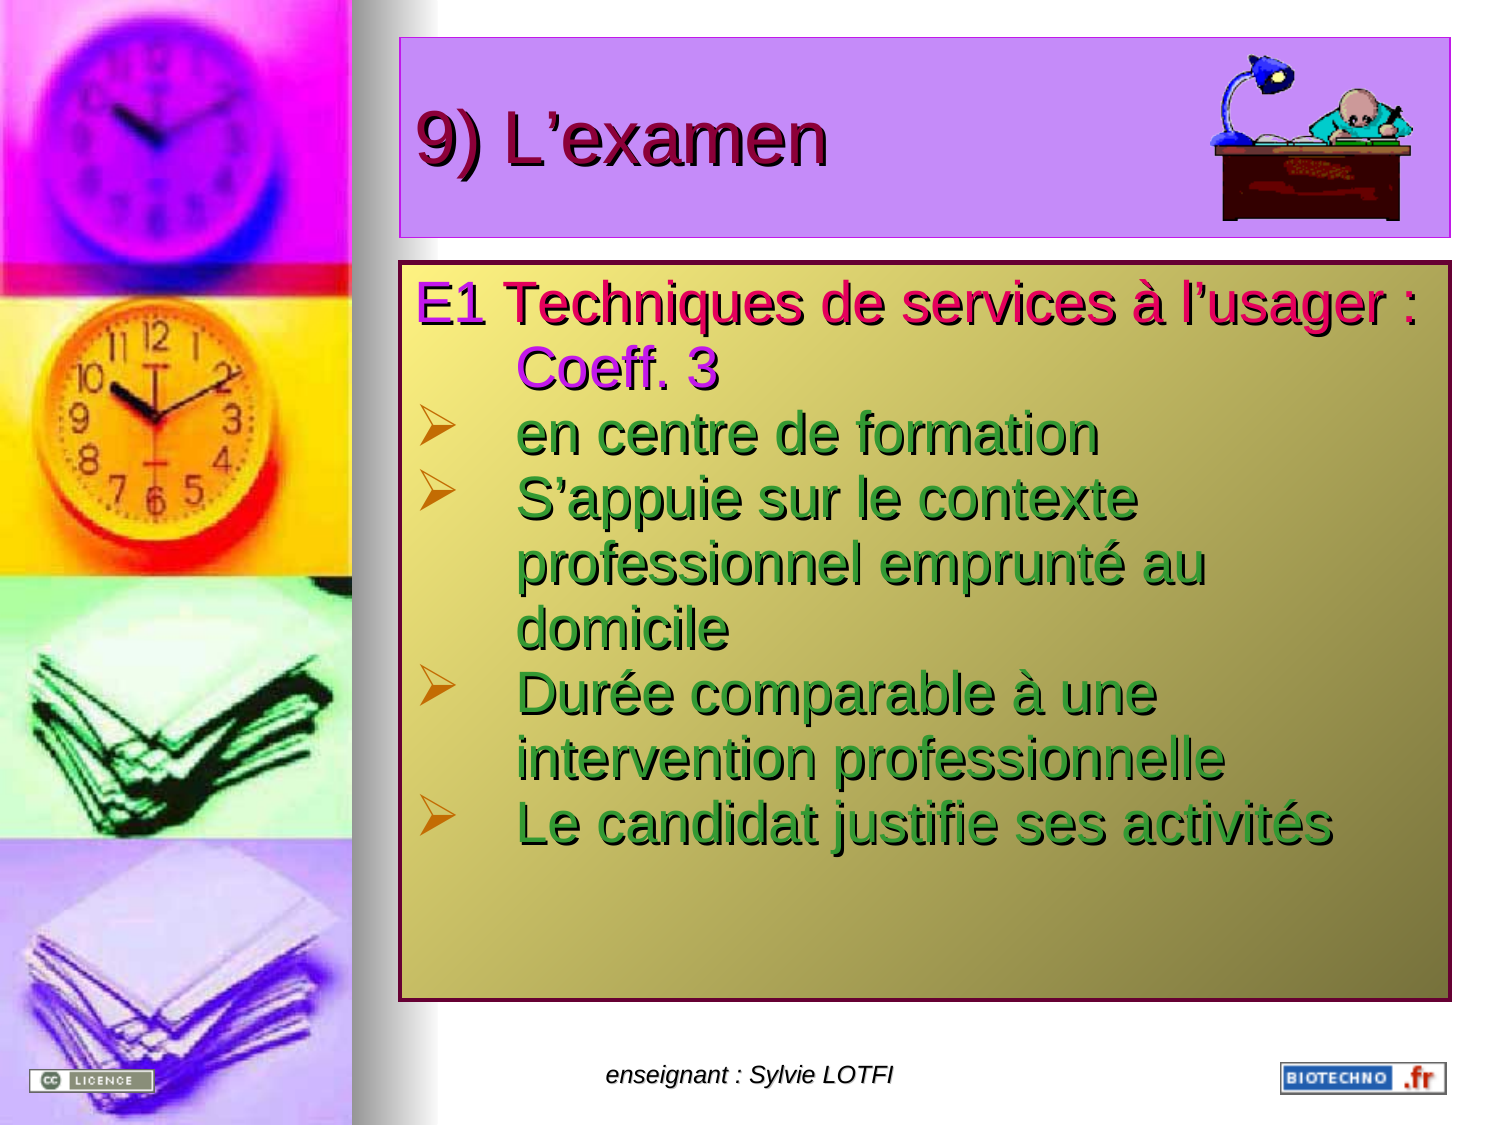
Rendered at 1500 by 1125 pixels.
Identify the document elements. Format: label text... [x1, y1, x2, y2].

picture [1280, 1062, 1447, 1095]
picture [1210, 54, 1413, 221]
picture [0, 0, 352, 1125]
title 9) L’examen [399, 37, 1450, 238]
list E1 Techniques de services à l’usager : Coeff. 3 en centre de formation S’appuie sur le contexte professionnel emprunté au domicile Durée comparable à une intervention professionnelle Le candidat justifie ses activités [399, 262, 1450, 1001]
